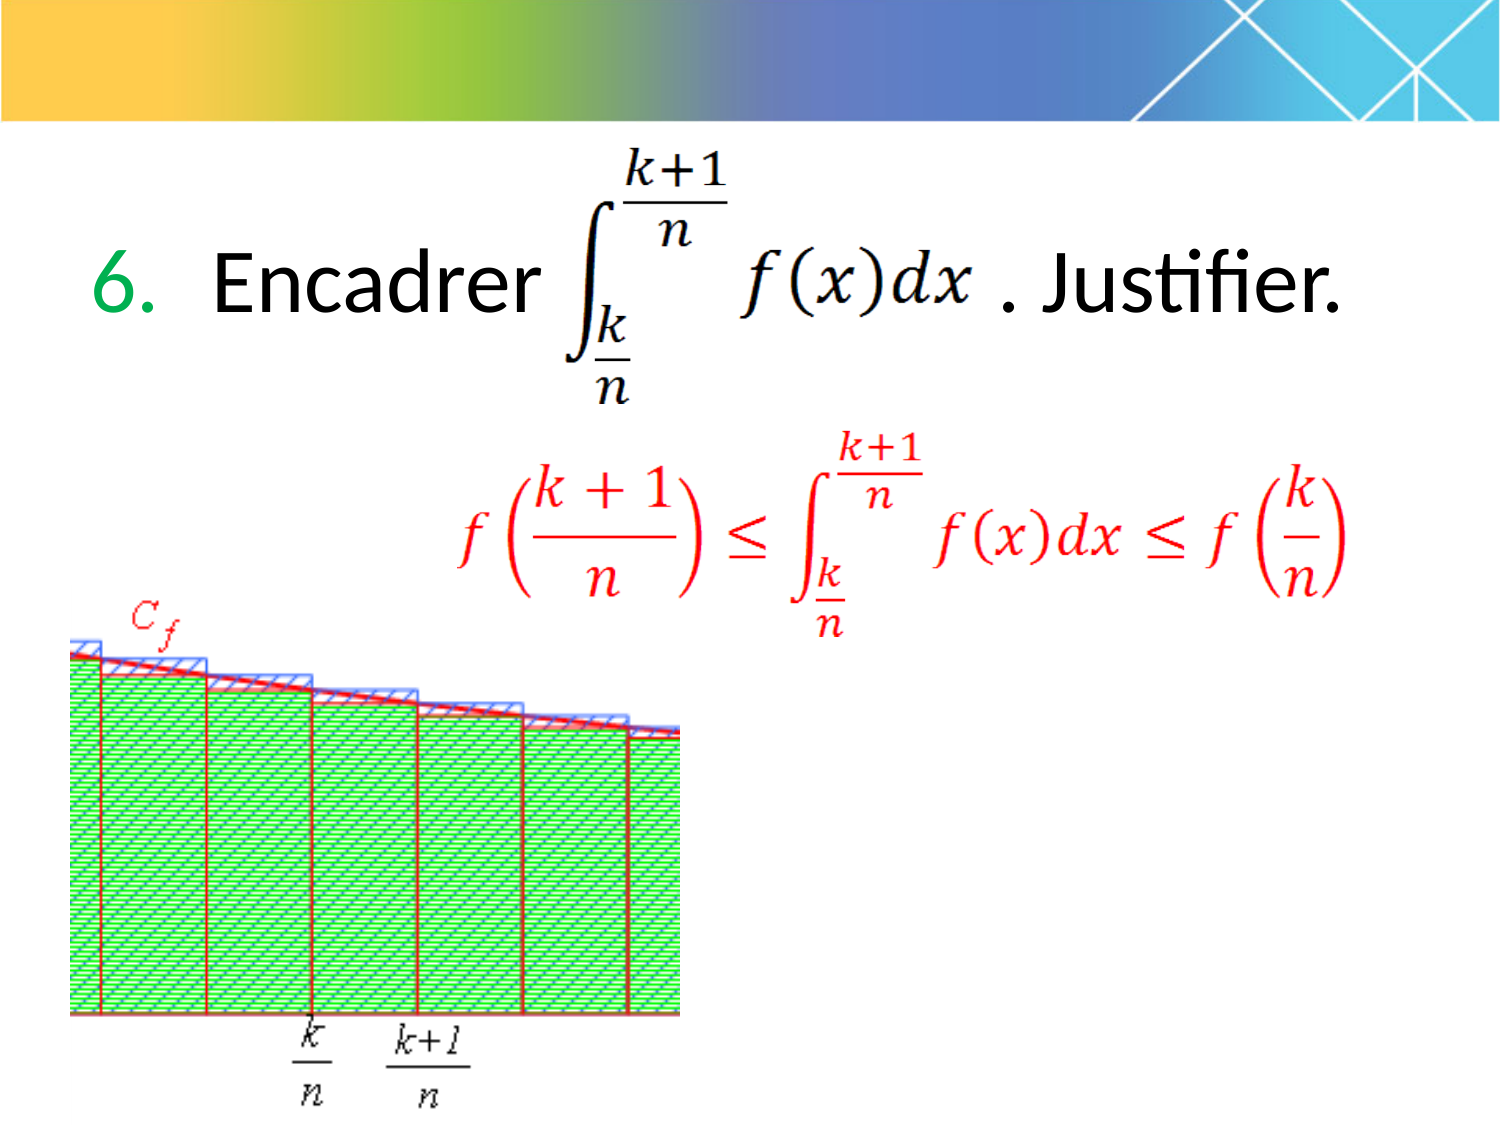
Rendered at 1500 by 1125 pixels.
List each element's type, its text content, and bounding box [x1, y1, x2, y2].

title Encadrer . Justifier. [75, 164, 562, 387]
title Encadrer . Justifier. [974, 164, 1500, 387]
picture [0, 0, 1500, 123]
picture [562, 140, 974, 404]
picture [70, 421, 1350, 1125]
